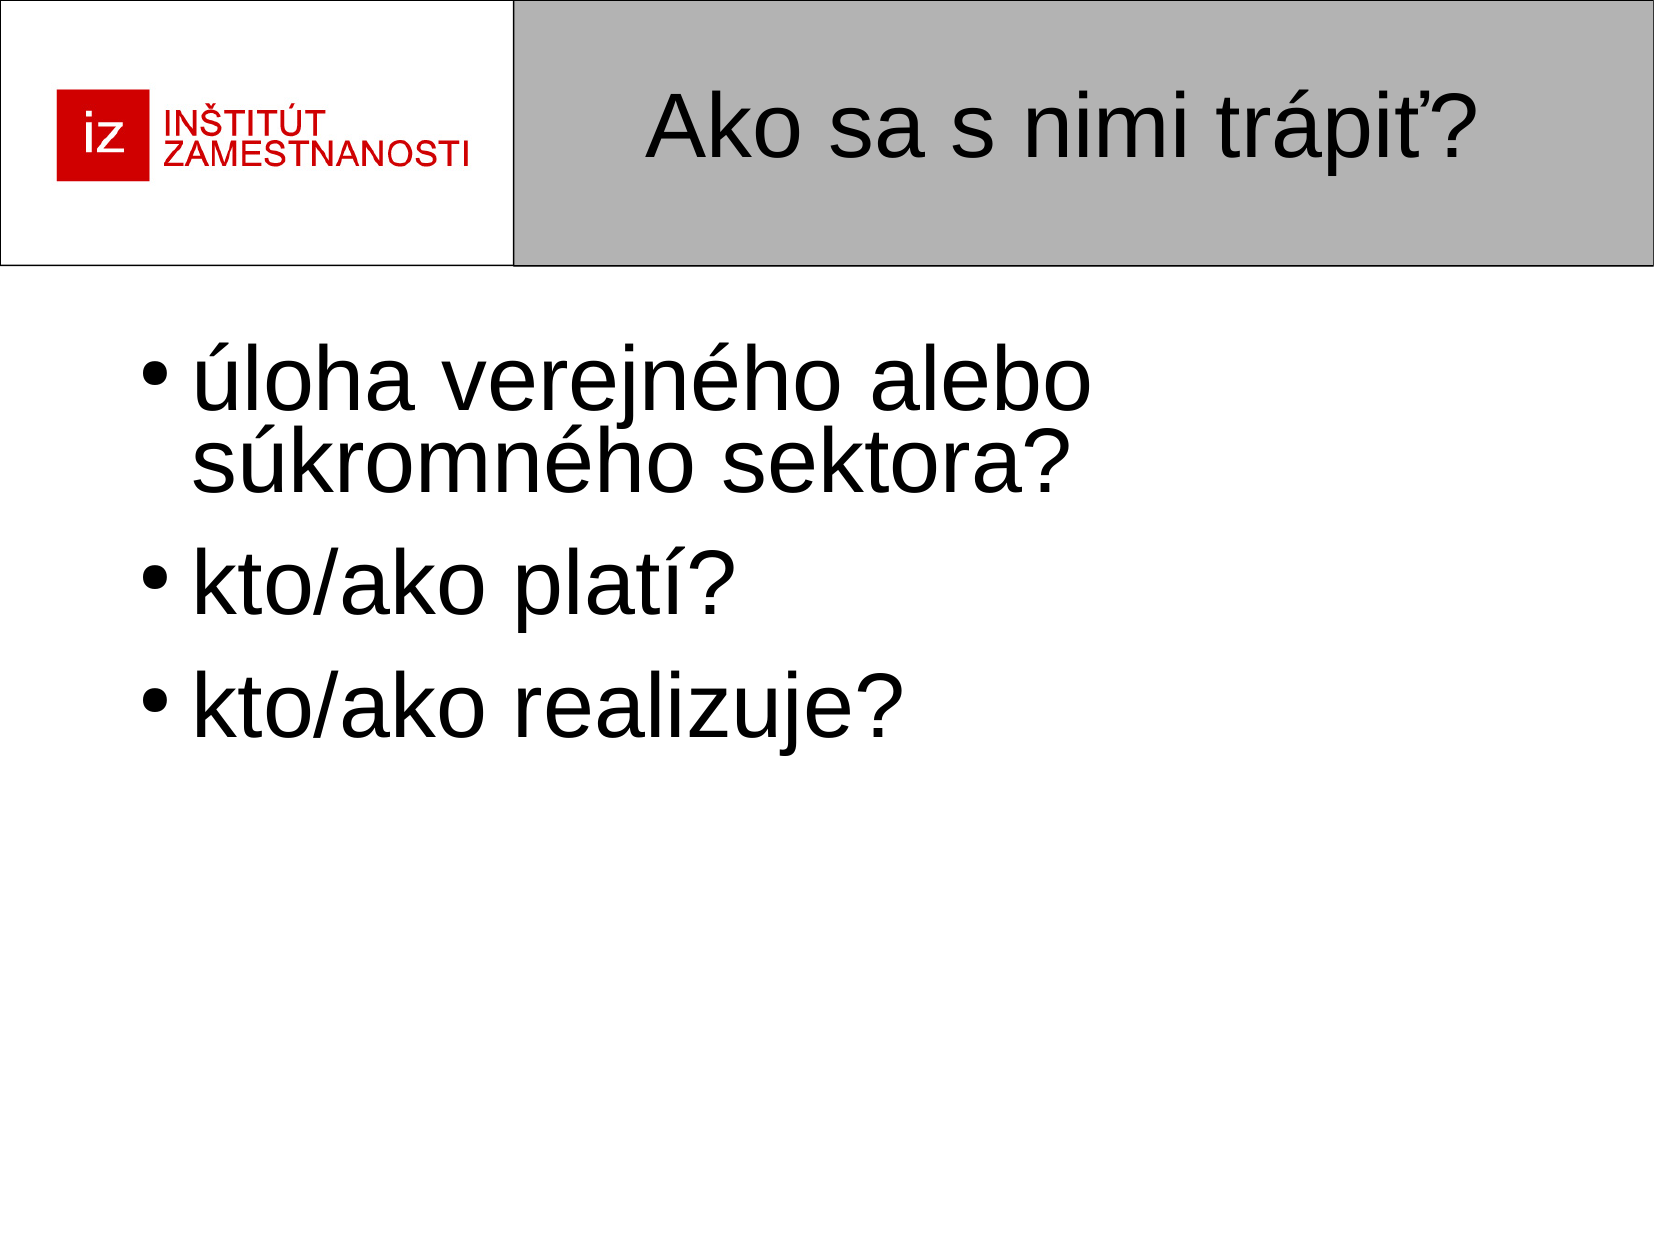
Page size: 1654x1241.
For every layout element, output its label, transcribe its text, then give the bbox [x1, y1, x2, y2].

list úloha verejného alebo súkromného sektora? kto/ako platí? kto/ako realizuje? [121, 344, 1533, 1126]
title Ako sa s nimi trápiť? [561, 29, 1565, 237]
picture [5, 8, 512, 257]
